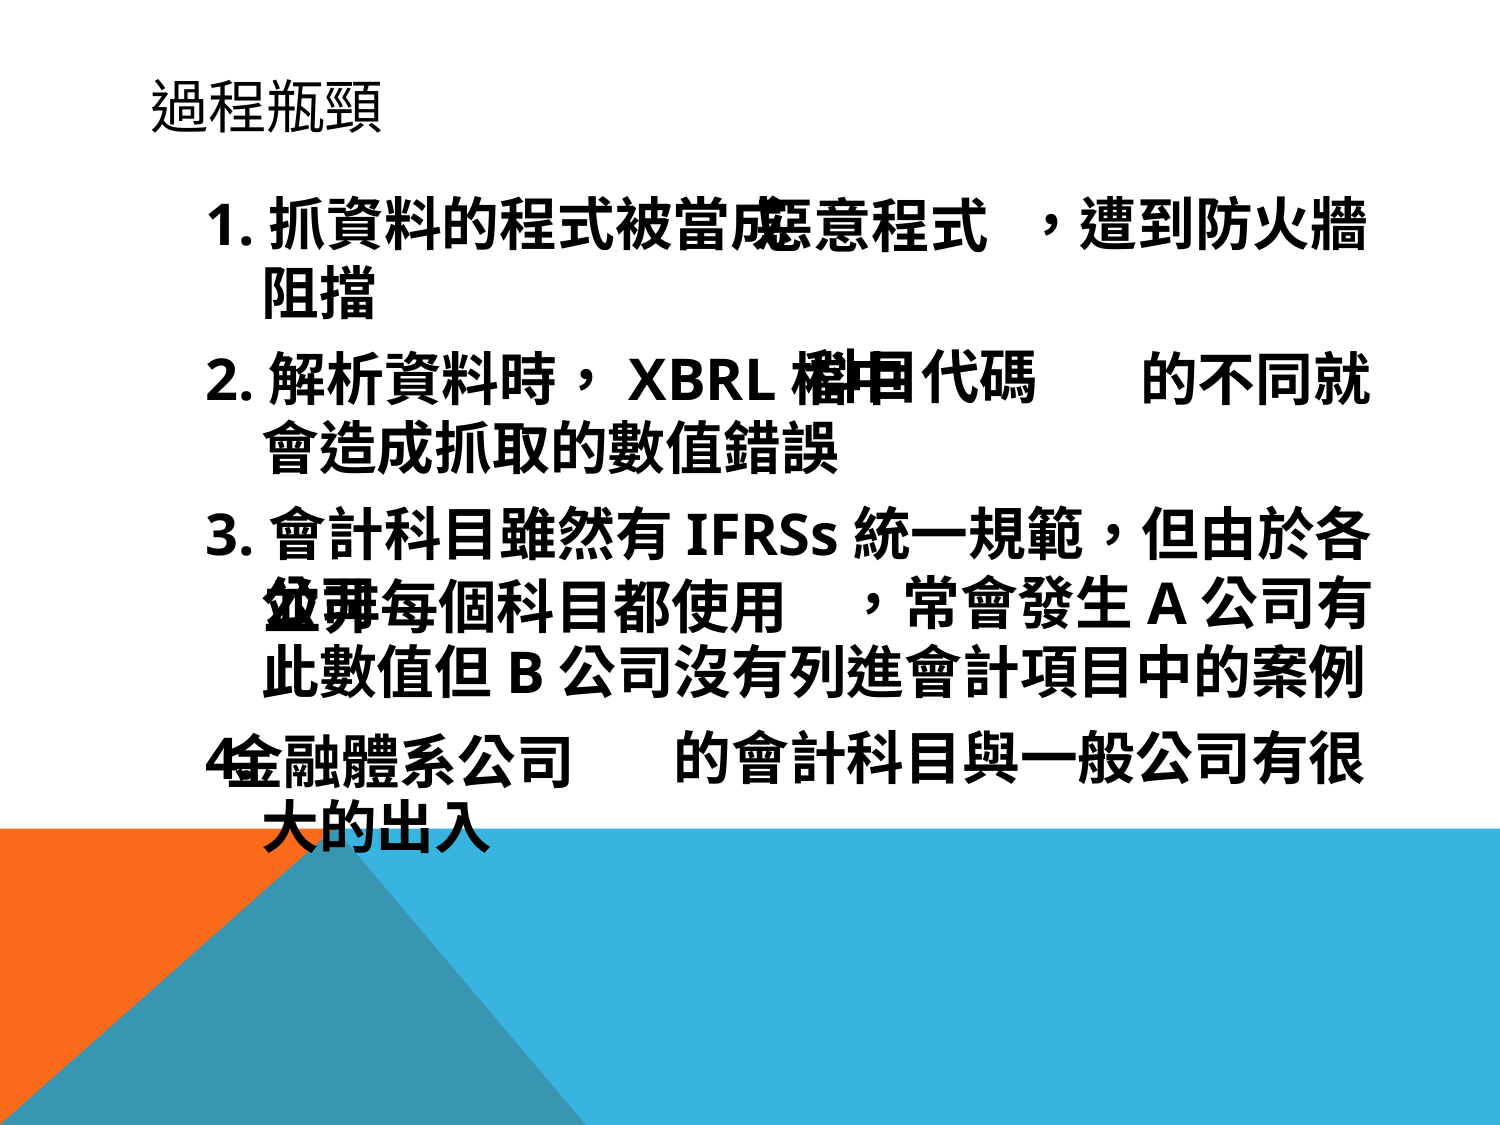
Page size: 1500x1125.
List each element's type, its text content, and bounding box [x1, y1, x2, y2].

list 1.抓資料的程式被當成 ，遭到防火牆阻擋 2.解析資料時，XBRL檔中 的不同就會造成抓取的數值錯誤 3.會計科目雖然有IFRSs統一規範，但由於各公司 ，常會發生A公司有此數值但B公司沒有列進會計項目中的案例 4. 的會計科目與一般公司有很大的出入 [135, 180, 1400, 894]
text_box 科目代碼 [789, 333, 1103, 480]
text_box 金融體系公司 [209, 717, 717, 848]
title 過程瓶頸 [135, 60, 1369, 150]
text_box 惡意程式 [713, 181, 1025, 315]
text_box 並非每個科目都使用 [249, 562, 916, 710]
